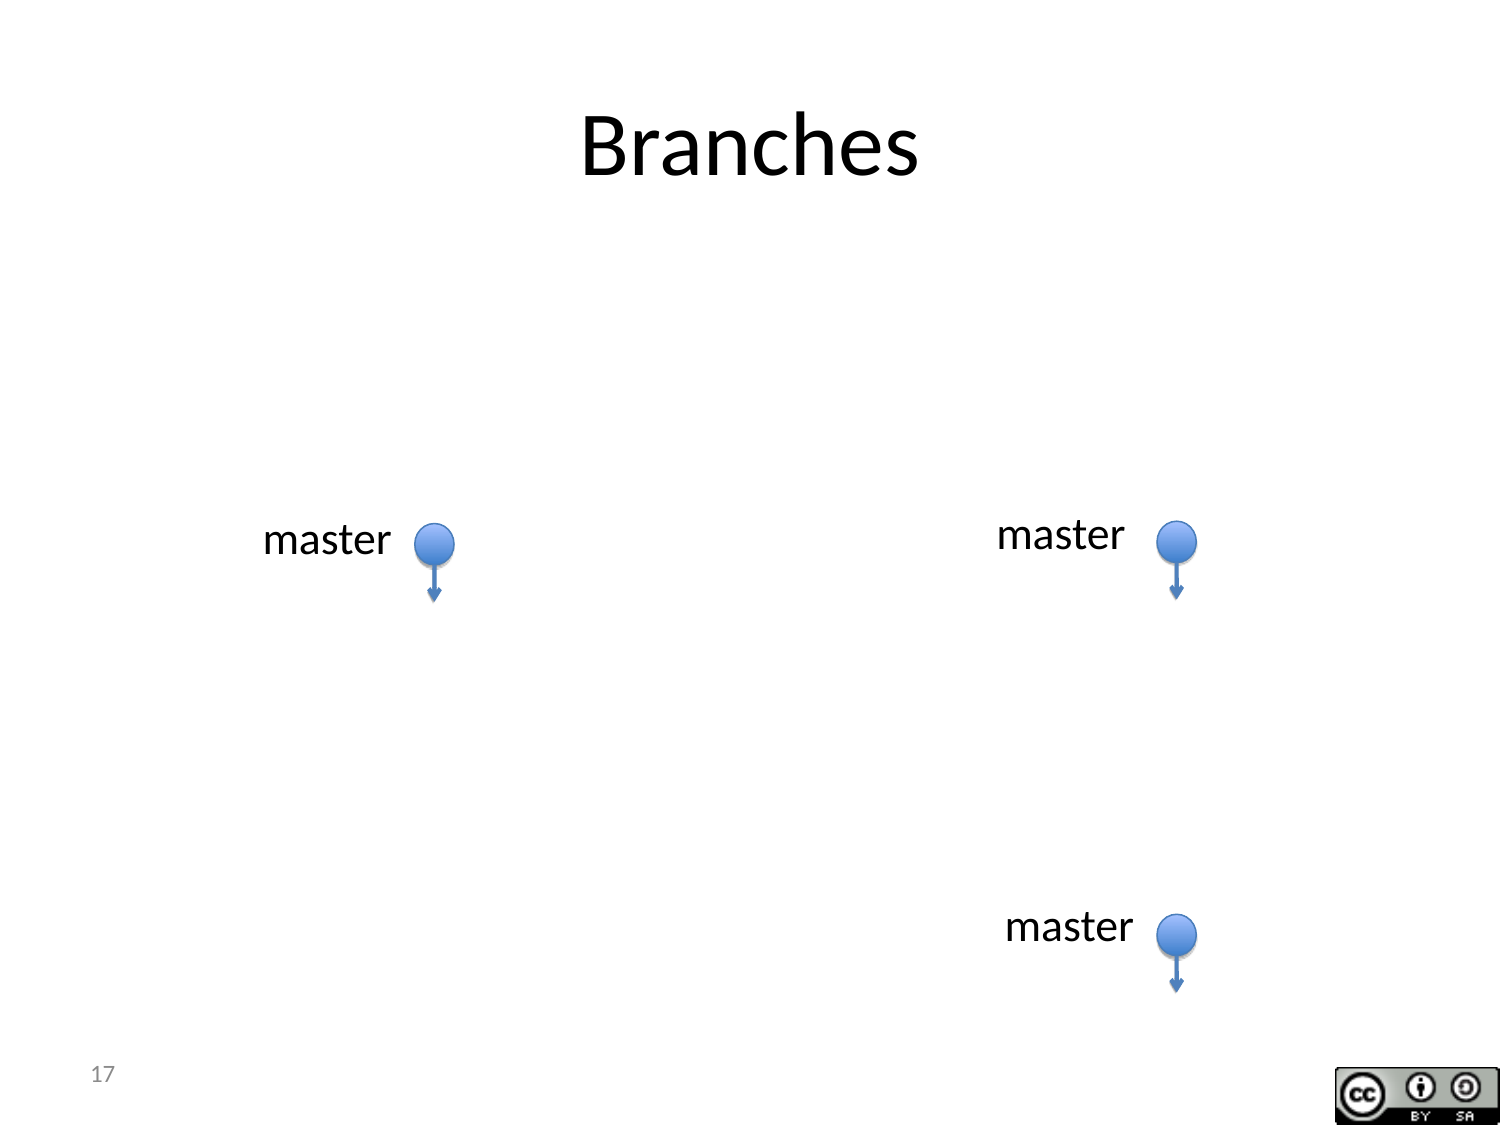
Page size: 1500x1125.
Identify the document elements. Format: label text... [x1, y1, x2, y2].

text_box [414, 523, 455, 565]
picture [1335, 1067, 1500, 1125]
text_box master [965, 496, 1158, 566]
text_box master [973, 888, 1166, 959]
text_box [1166, 914, 1197, 956]
slide_number <number> [75, 1042, 425, 1103]
text_box [1158, 521, 1197, 563]
text_box master [231, 501, 424, 572]
title Branches [75, 45, 1425, 233]
